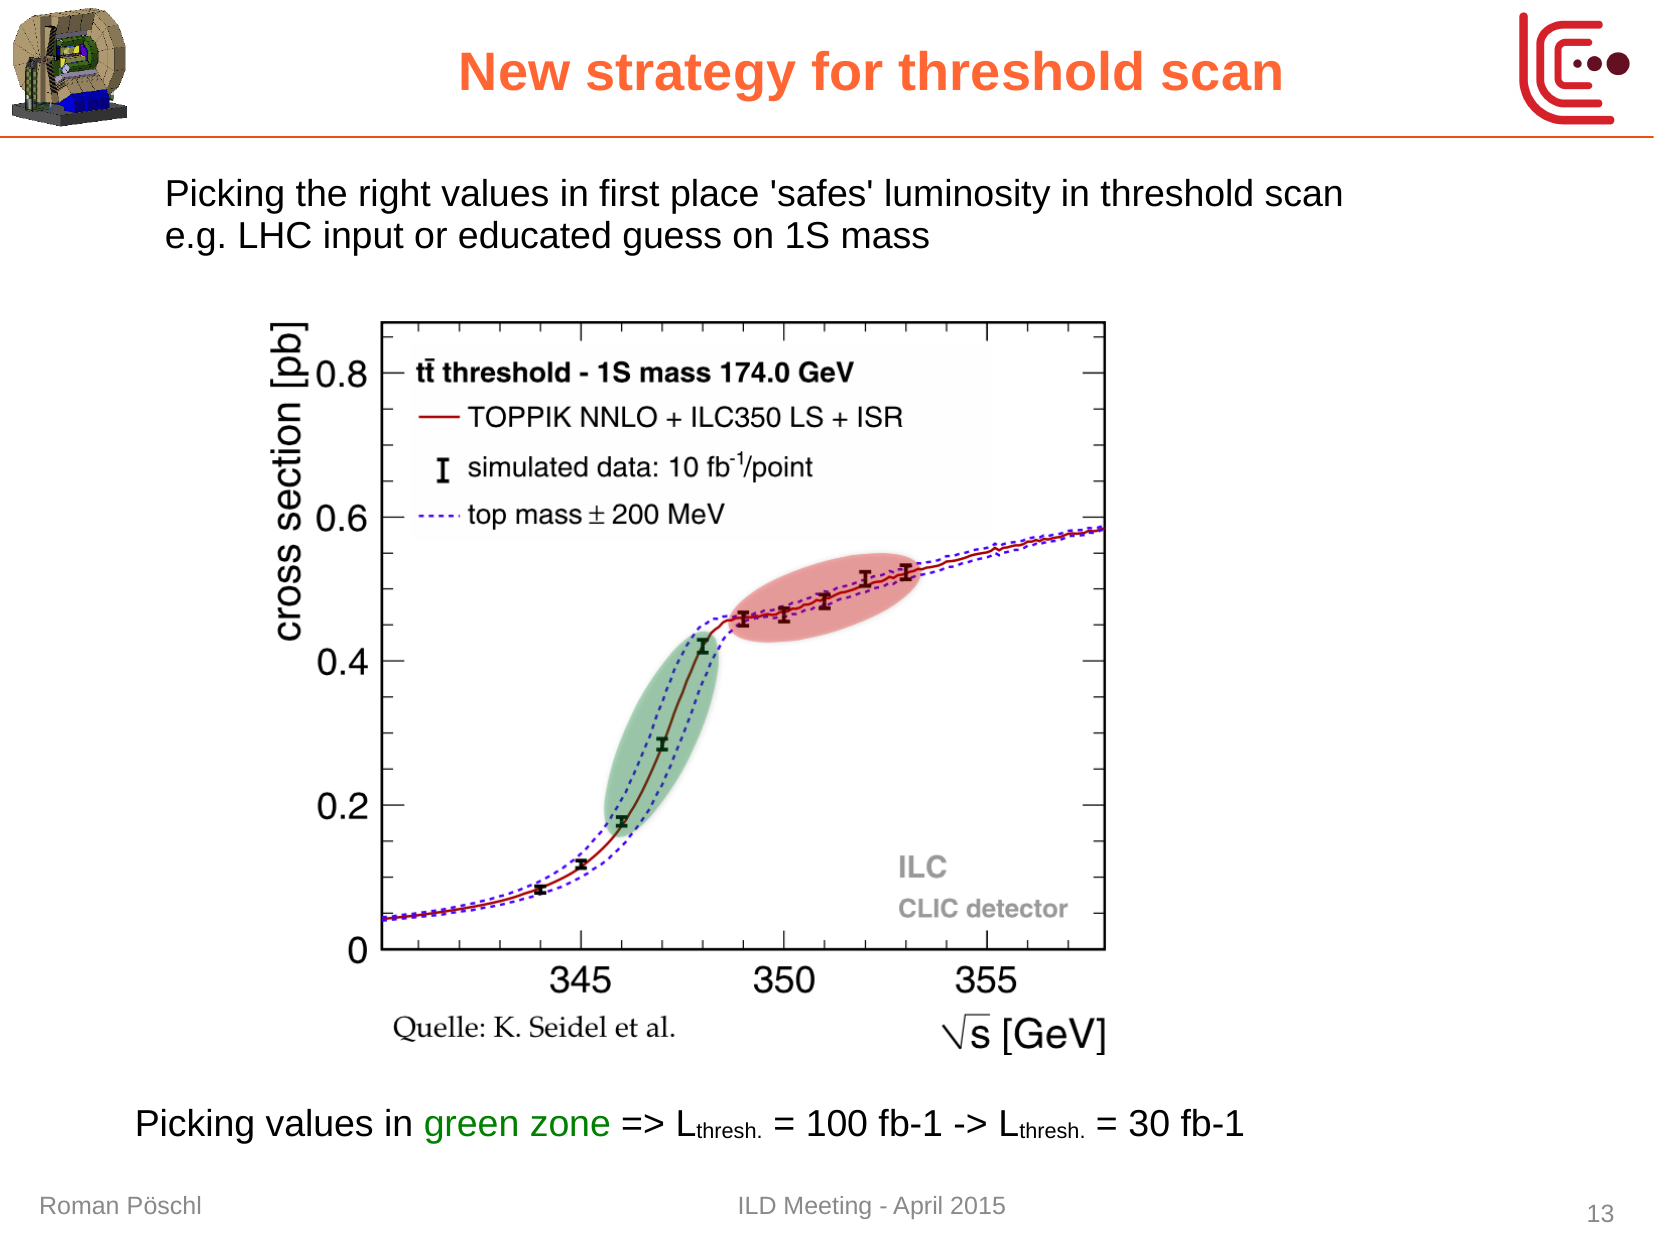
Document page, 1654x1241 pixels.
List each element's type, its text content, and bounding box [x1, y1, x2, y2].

text_box Picking the right values in first place 'safes' luminosity in threshold scan e.g. LHC input or educated guess on 1S mass [150, 165, 1362, 264]
picture [252, 304, 1123, 1055]
text_box Picking values in green zone => Lthresh. = 100 fb-1 -> Lthresh. = 30 fb-1 [120, 1095, 1273, 1165]
picture [11, 6, 128, 127]
picture [1508, 2, 1641, 135]
title New strategy for threshold scan [128, 29, 1617, 113]
